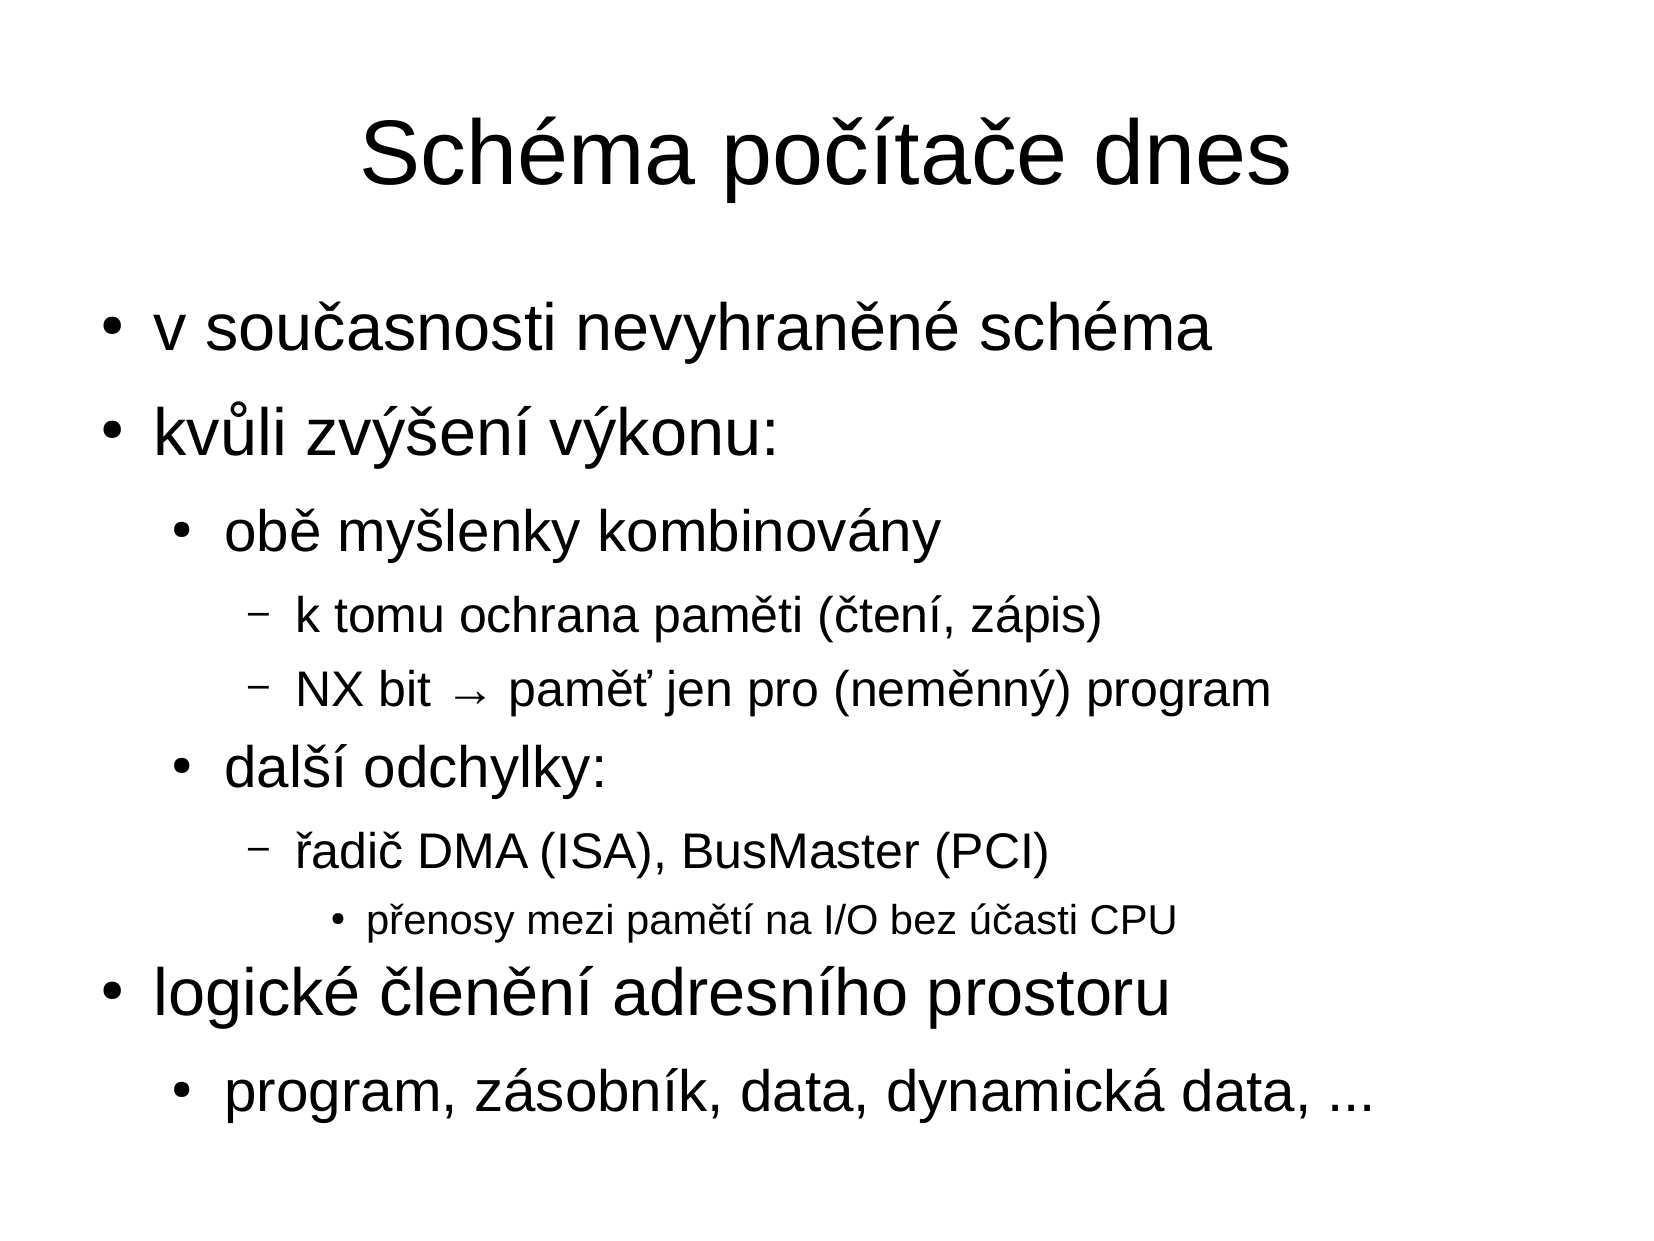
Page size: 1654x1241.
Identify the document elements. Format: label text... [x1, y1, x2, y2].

title Schéma počítače dnes [82, 49, 1571, 257]
list v současnosti nevyhraněné schéma kvůli zvýšení výkonu: obě myšlenky kombinovány k tomu ochrana paměti (čtení, zápis) NX bit → paměť jen pro (neměnný) program další odchylky: řadič DMA (ISA), BusMaster (PCI) přenosy mezi pamětí na I/O bez účasti CPU logické členění adresního prostoru program, zásobník, data, dynamická data, ... [82, 290, 1571, 1125]
